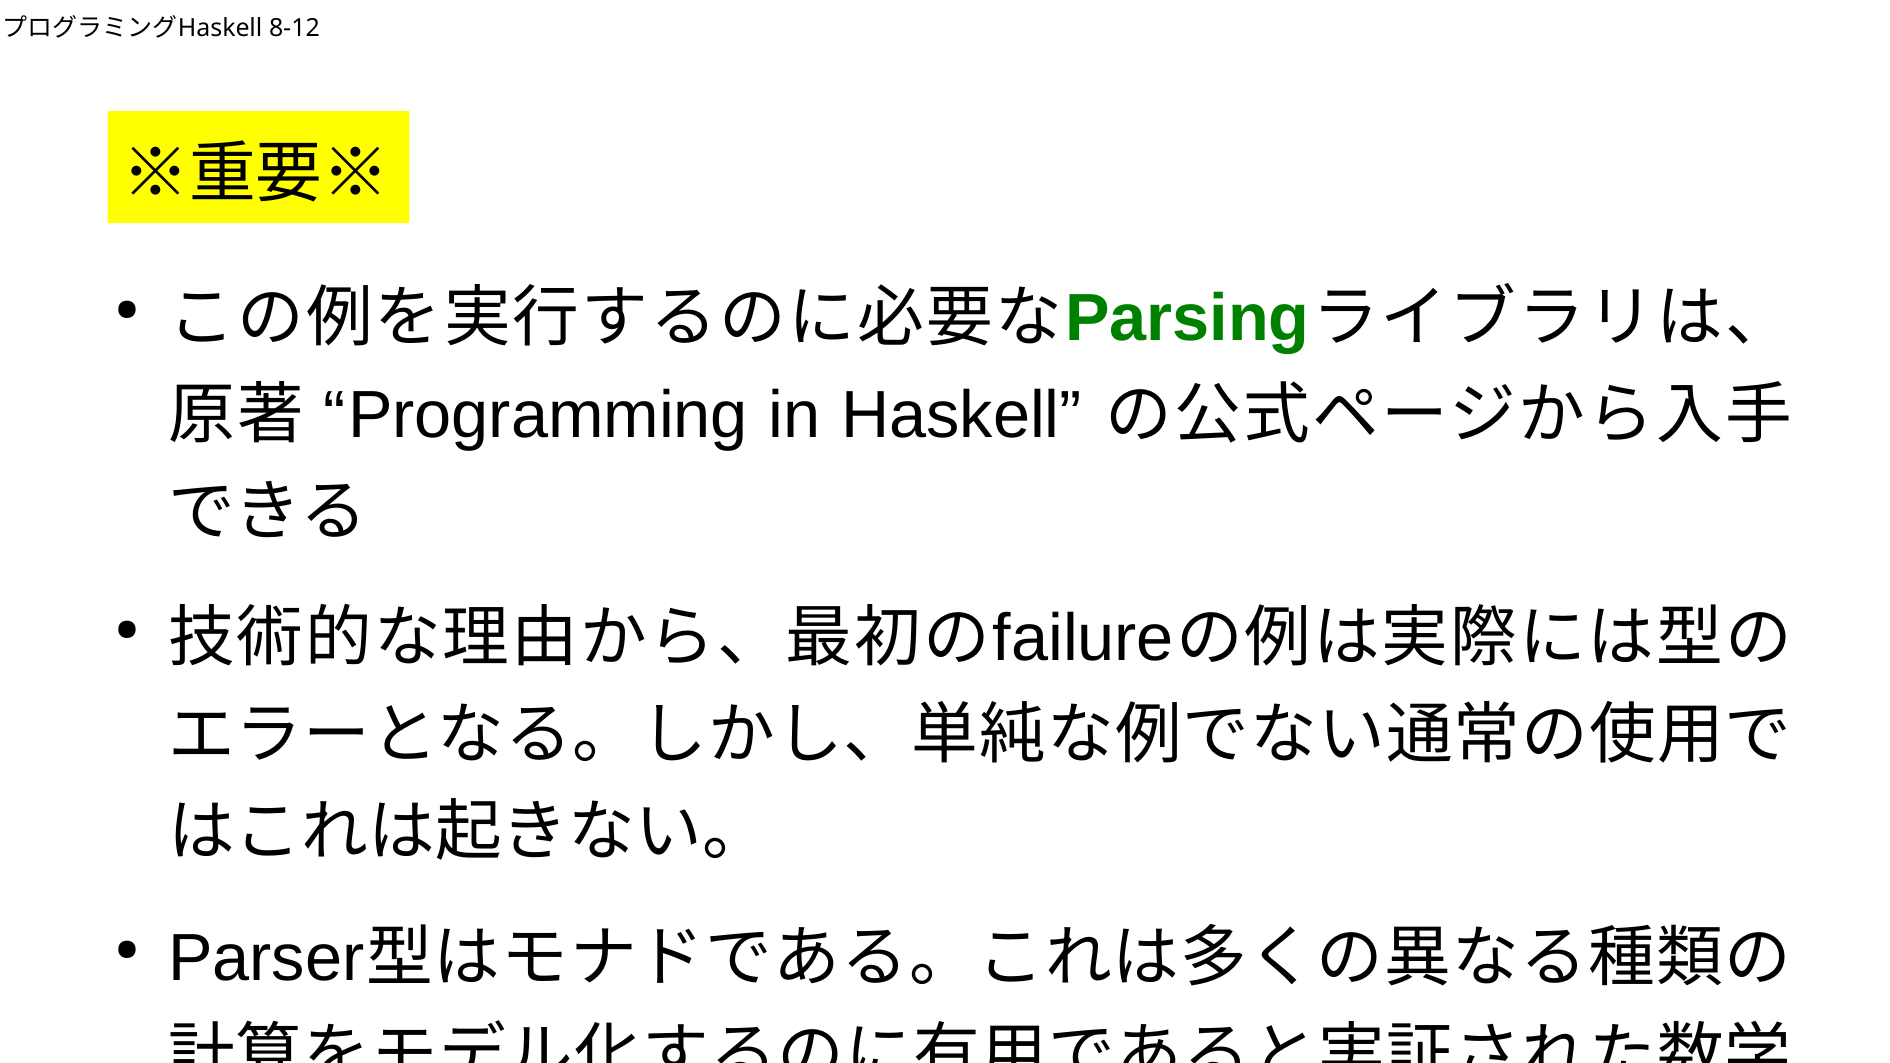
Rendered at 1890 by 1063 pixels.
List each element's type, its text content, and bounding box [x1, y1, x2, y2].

list この例を実行するのに必要なParsingライブラリは、原著 “Programming in Haskell” の公式ページから入手できる 技術的な理由から、最初のfailureの例は実際には型のエラーとなる。しかし、単純な例でない通常の使用ではこれは起きない。 Parser型はモナドである。これは多くの異なる種類の計算をモデル化するのに有用であると実証された数学的な構造である。 [94, 260, 1796, 892]
text_box ※重要※ [107, 111, 410, 193]
